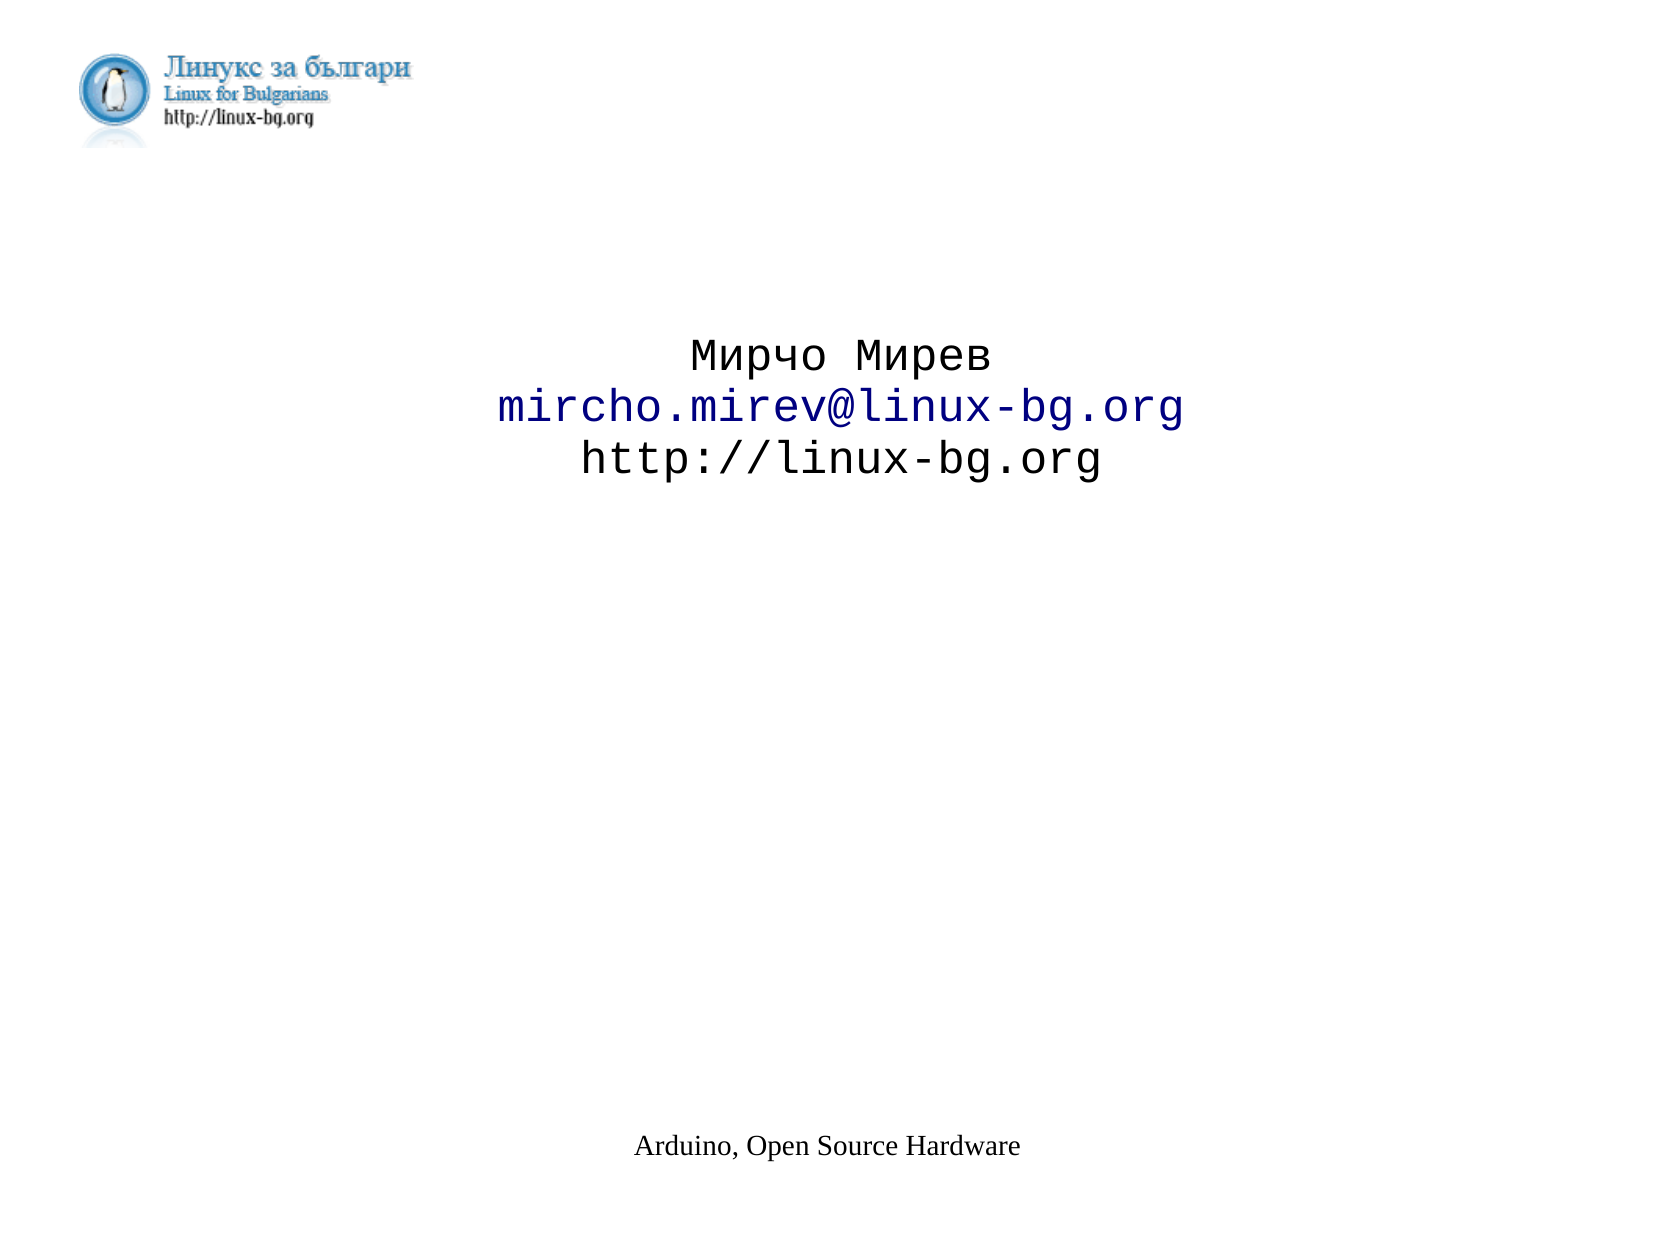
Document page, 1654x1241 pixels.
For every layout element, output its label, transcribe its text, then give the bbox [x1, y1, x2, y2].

picture [79, 53, 414, 148]
text_box Мирчо Мирев mircho.mirev@linux-bg.org http://linux-bg.org [265, 324, 1418, 486]
